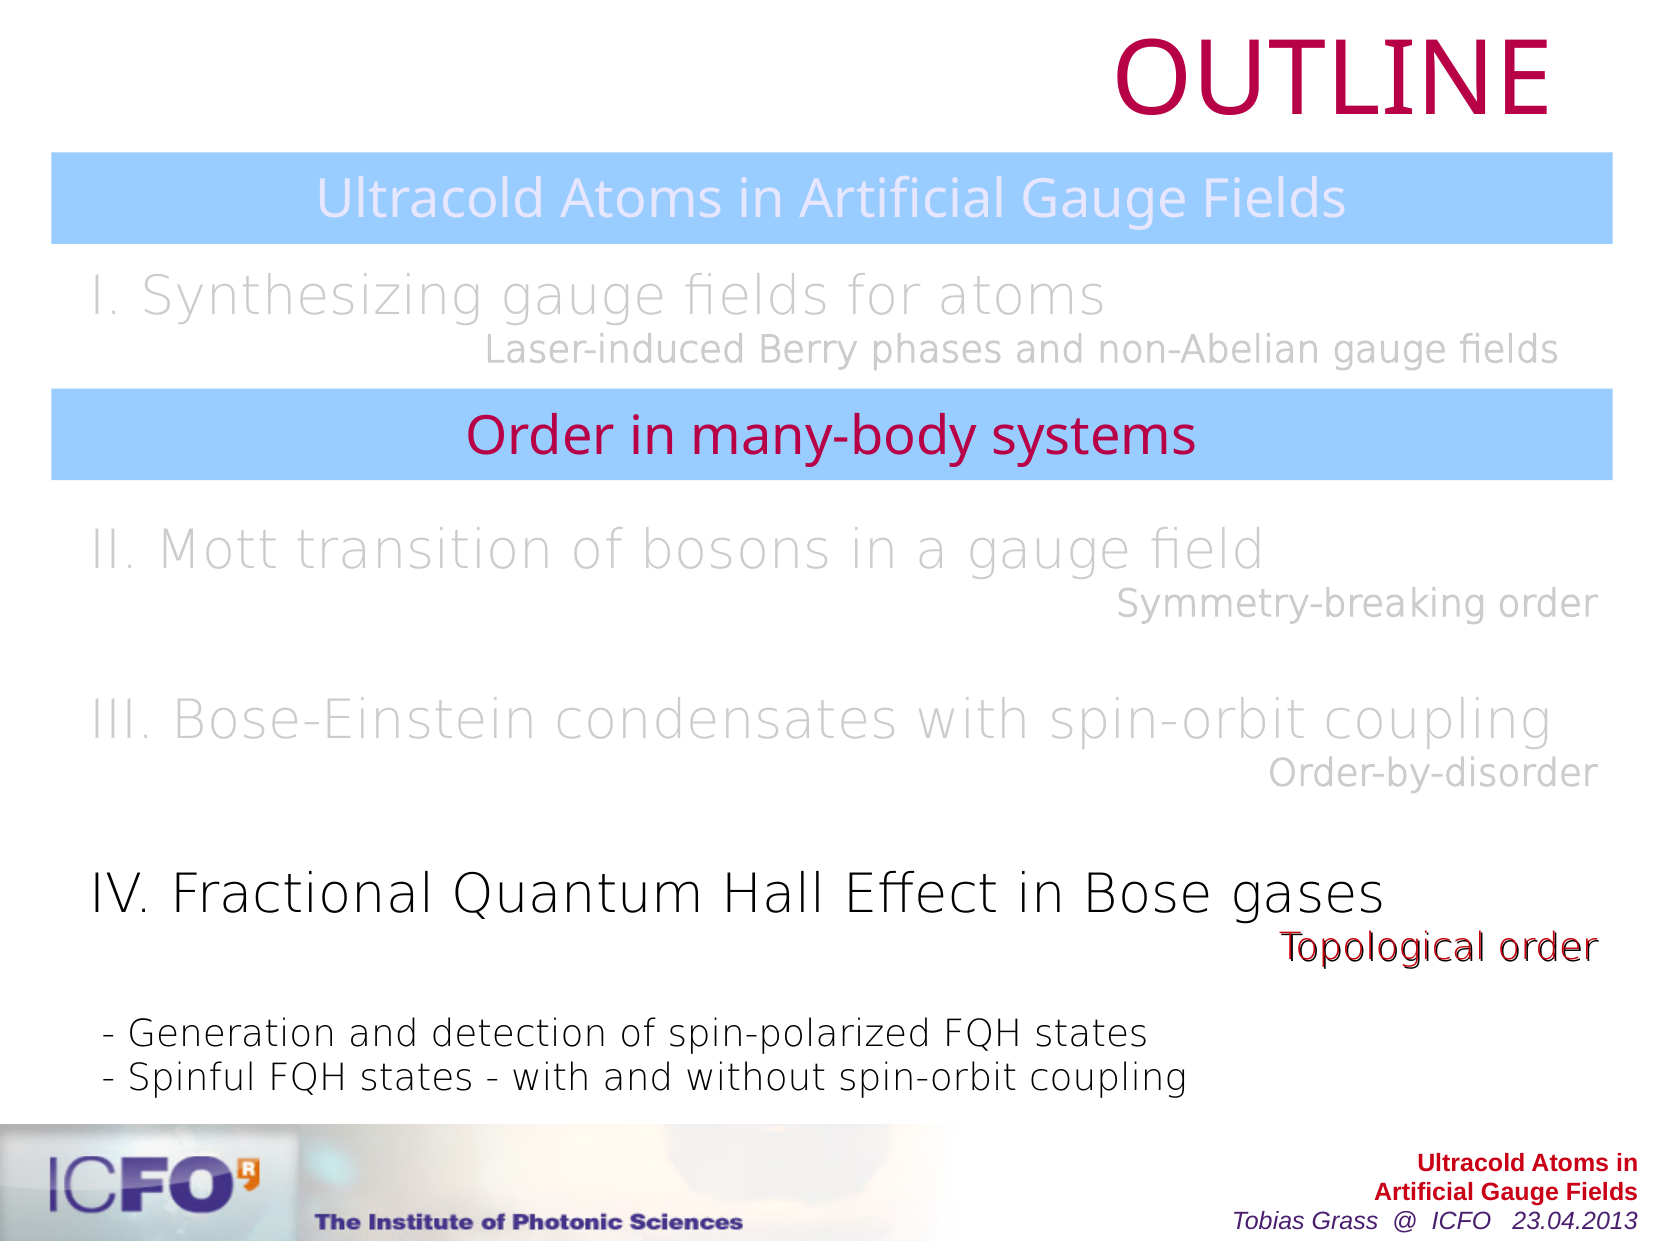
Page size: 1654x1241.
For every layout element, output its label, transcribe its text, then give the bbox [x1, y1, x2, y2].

text_box Ultracold Atoms in Artificial Gauge Fields [51, 152, 1613, 244]
text_box I. Synthesizing gauge fields for atoms Laser-induced Berry phases and non-Abelian gauge fields [75, 256, 1576, 379]
text_box Ultracold Atoms in Artificial Gauge Fields Tobias Grass @ ICFO 23.04.2013 [712, 1138, 1654, 1241]
picture [0, 1124, 712, 1241]
text_box OUTLINE [984, 0, 1654, 158]
text_box Order in many-body systems [51, 388, 1613, 481]
text_box II. Mott transition of bosons in a gauge field Symmetry-breaking order III. Bose-Einstein condensates with spin-orbit coupling Order-by-disorder IV. Fractional Quantum Hall Effect in Bose gases Topological order - Generation and detection of spin-polarized FQH states - Spinful FQH states - with and without spin-orbit coupling [75, 510, 1613, 1151]
